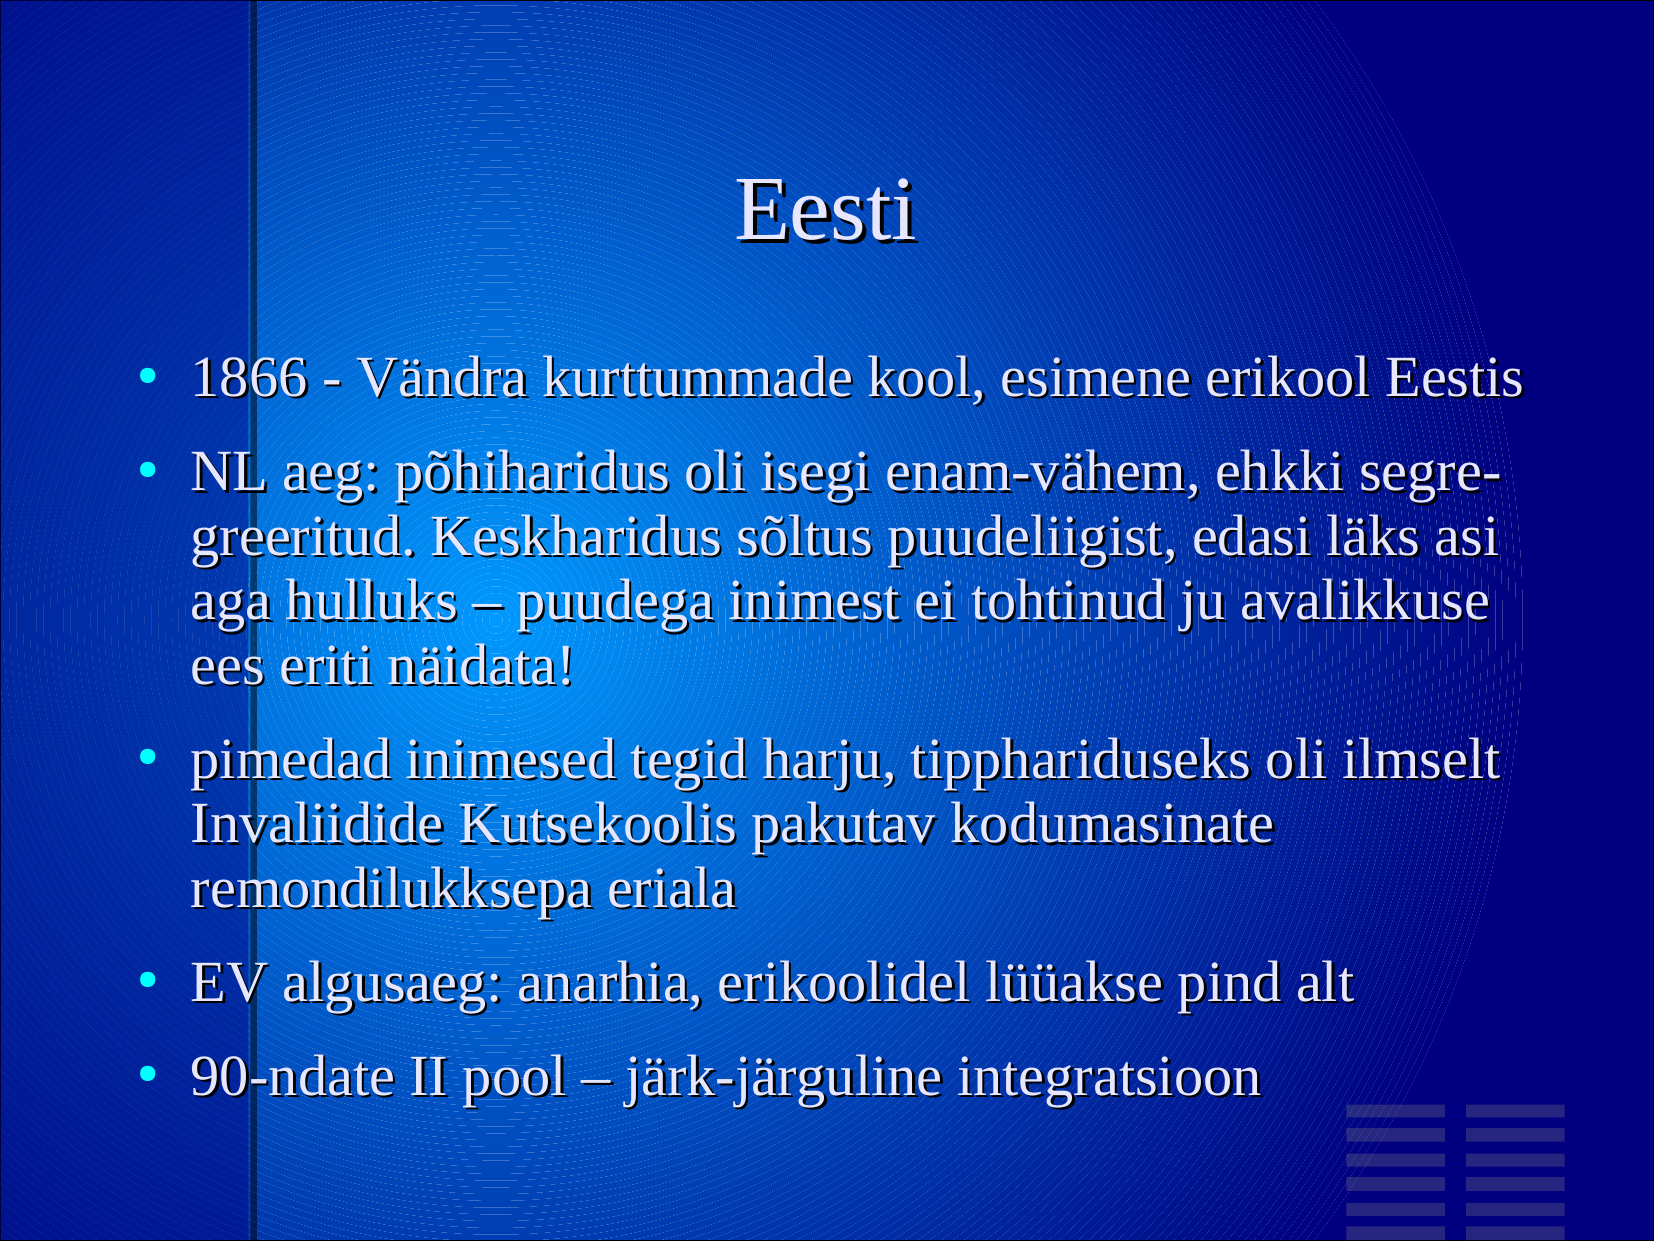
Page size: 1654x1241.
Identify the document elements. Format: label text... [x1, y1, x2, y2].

list 1866 - Vändra kurttummade kool, esimene erikool Eestis NL aeg: põhiharidus oli isegi enam-vähem, ehkki segre-greeritud. Keskharidus sõltus puudeliigist, edasi läks asi aga hulluks – puudega inimest ei tohtinud ju avalikkuse ees eriti näidata! pimedad inimesed tegid harju, tipphariduseks oli ilmselt Invaliidide Kutsekoolis pakutav kodumasinate remondilukksepa eriala EV algusaeg: anarhia, erikoolidel lüüakse pind alt 90-ndate II pool – järk-järguline integratsioon [119, 344, 1533, 1126]
title Eesti [119, 104, 1533, 313]
